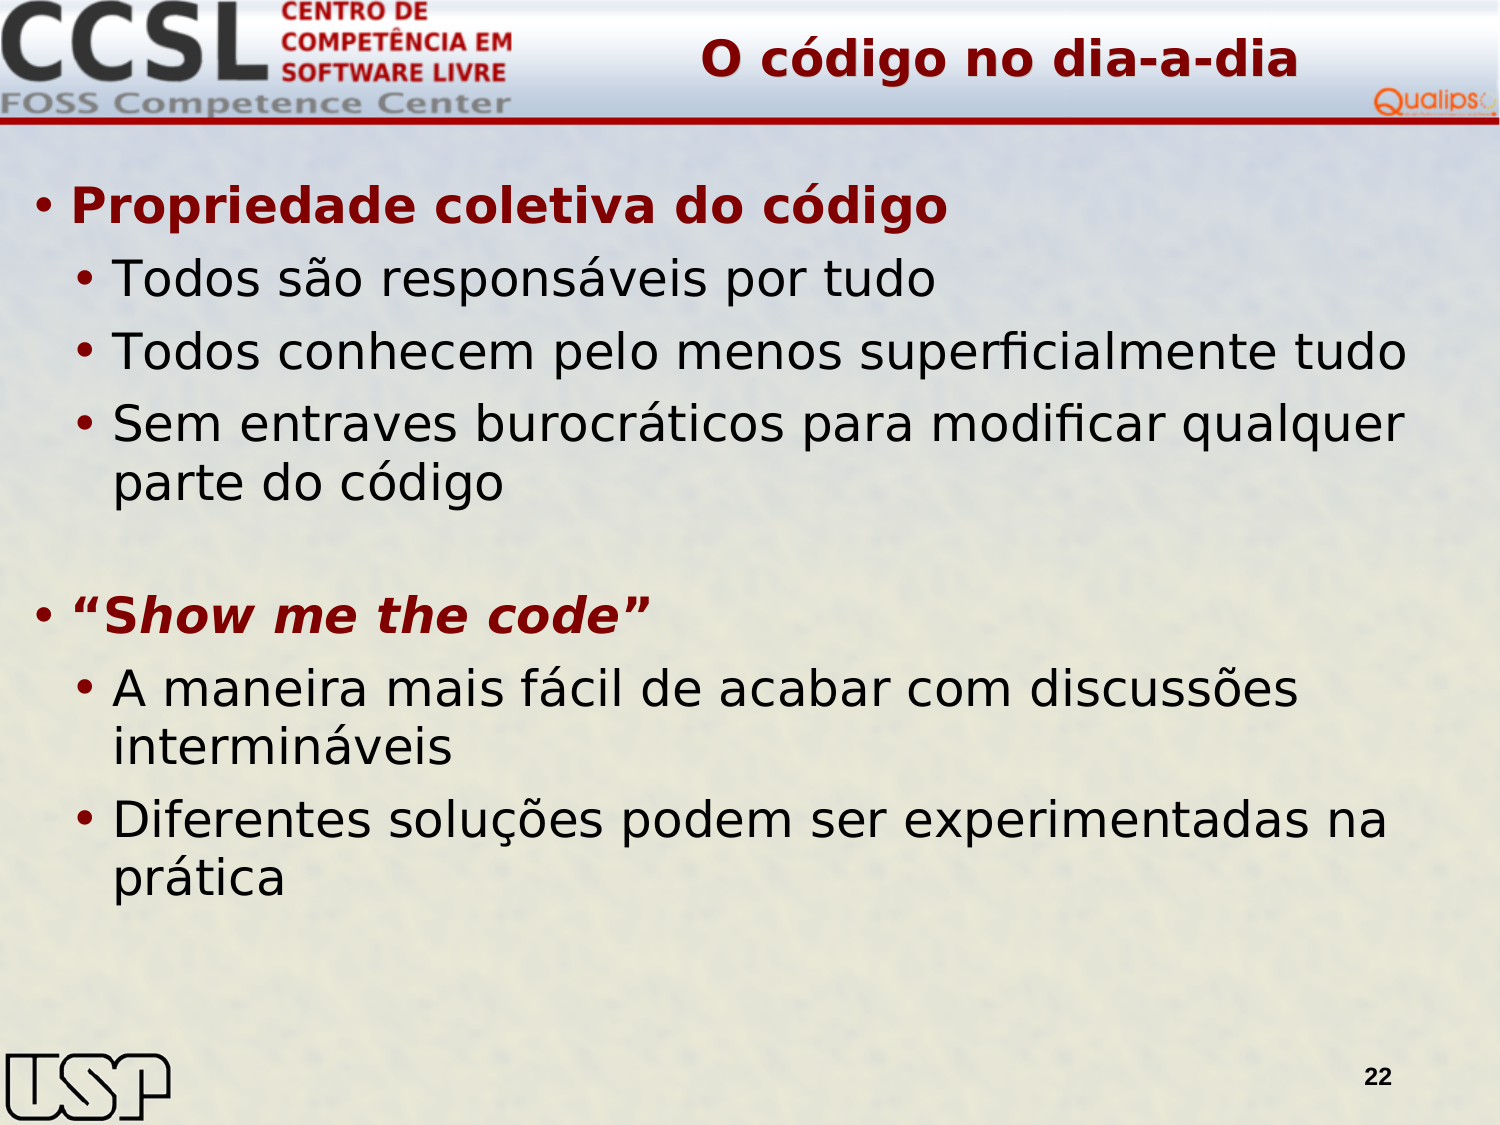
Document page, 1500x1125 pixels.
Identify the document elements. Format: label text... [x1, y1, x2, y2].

title O código no dia-a-dia [501, 0, 1500, 119]
list Propriedade coletiva do código Todos são responsáveis por tudo Todos conhecem pelo menos superficialmente tudo Sem entraves burocráticos para modificar qualquer parte do código “Show me the code” A maneira mais fácil de acabar com discussões intermináveis Diferentes soluções podem ser experimentadas na prática [29, 177, 1468, 908]
picture [0, 0, 1500, 1125]
